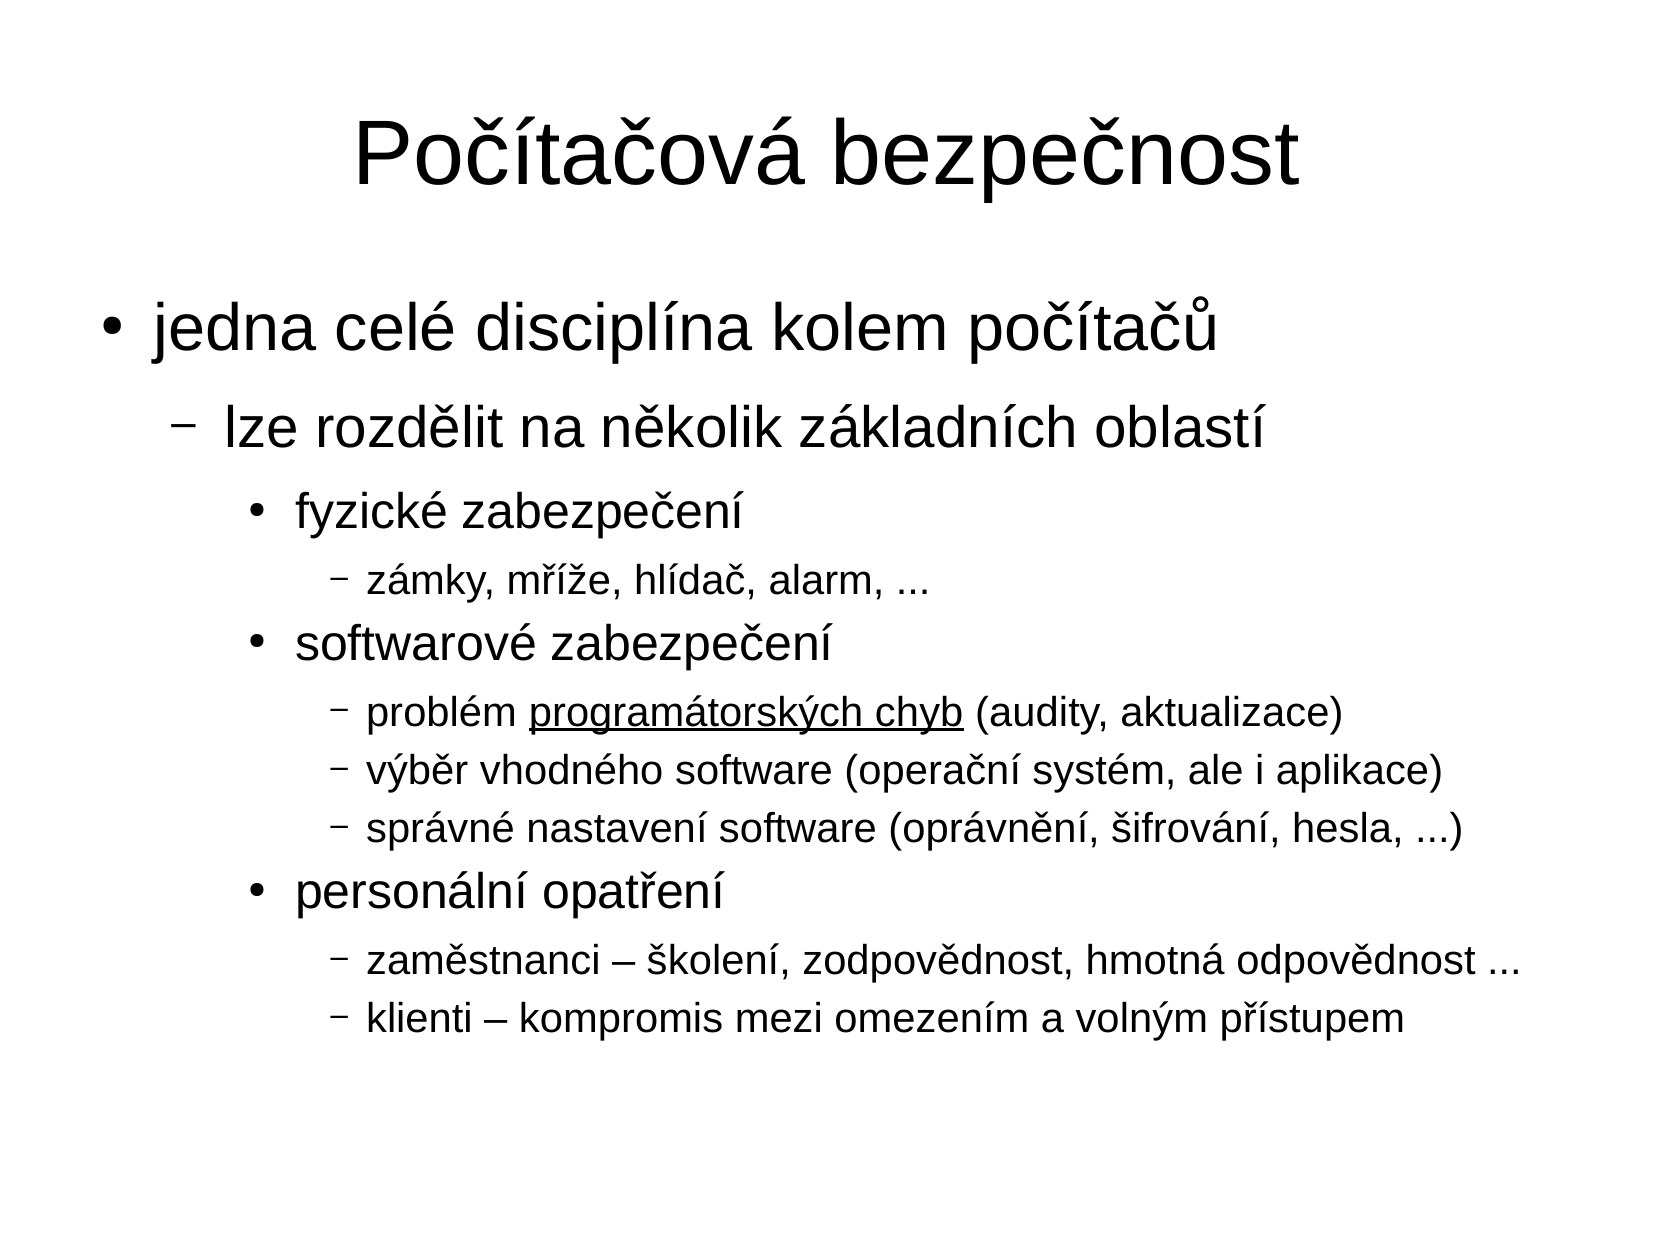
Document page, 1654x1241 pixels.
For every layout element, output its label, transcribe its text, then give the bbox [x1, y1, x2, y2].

title Počítačová bezpečnost [82, 56, 1571, 250]
list jedna celé disciplína kolem počítačů lze rozdělit na několik základních oblastí fyzické zabezpečení zámky, mříže, hlídač, alarm, ... softwarové zabezpečení problém programátorských chyb (audity, aktualizace) výběr vhodného software (operační systém, ale i aplikace) správné nastavení software (oprávnění, šifrování, hesla, ...) personální opatření zaměstnanci – školení, zodpovědnost, hmotná odpovědnost ... klienti – kompromis mezi omezením a volným přístupem [82, 290, 1571, 1094]
